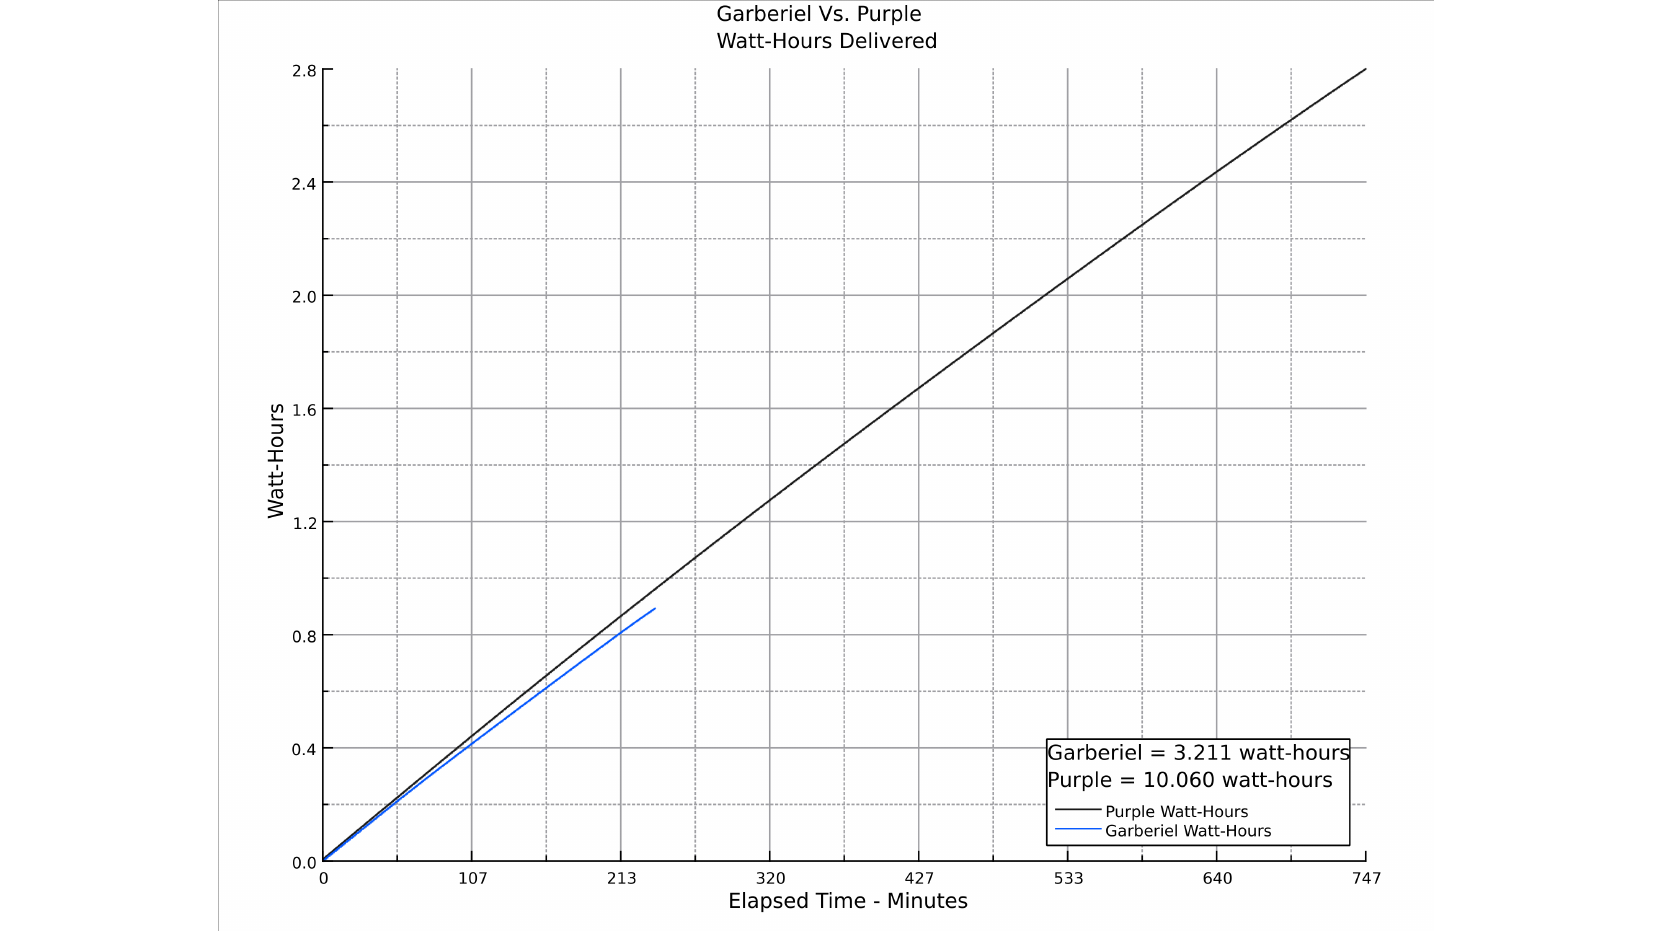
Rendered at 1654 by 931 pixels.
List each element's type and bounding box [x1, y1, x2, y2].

picture [218, 0, 1434, 931]
